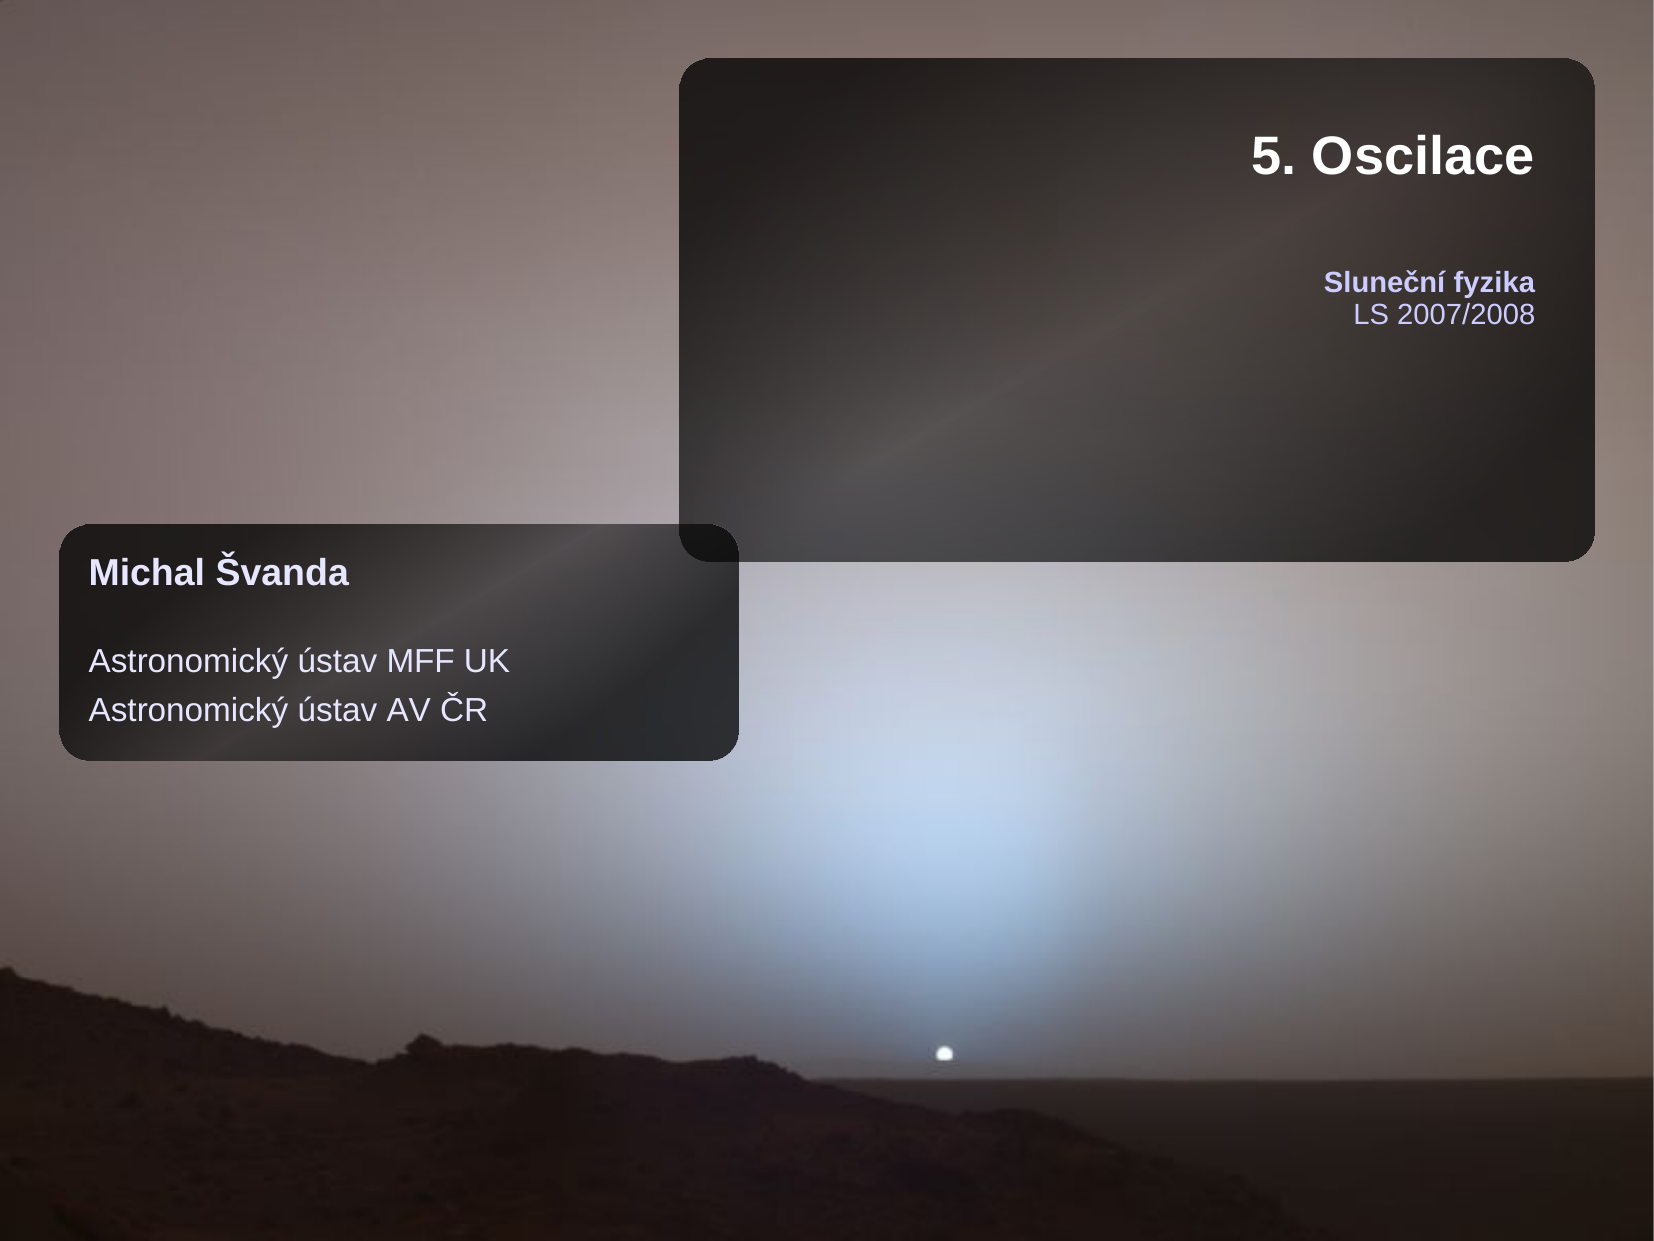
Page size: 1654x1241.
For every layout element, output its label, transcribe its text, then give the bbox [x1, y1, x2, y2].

title 5. Oscilace [740, 88, 1536, 223]
picture [0, 0, 1654, 1241]
